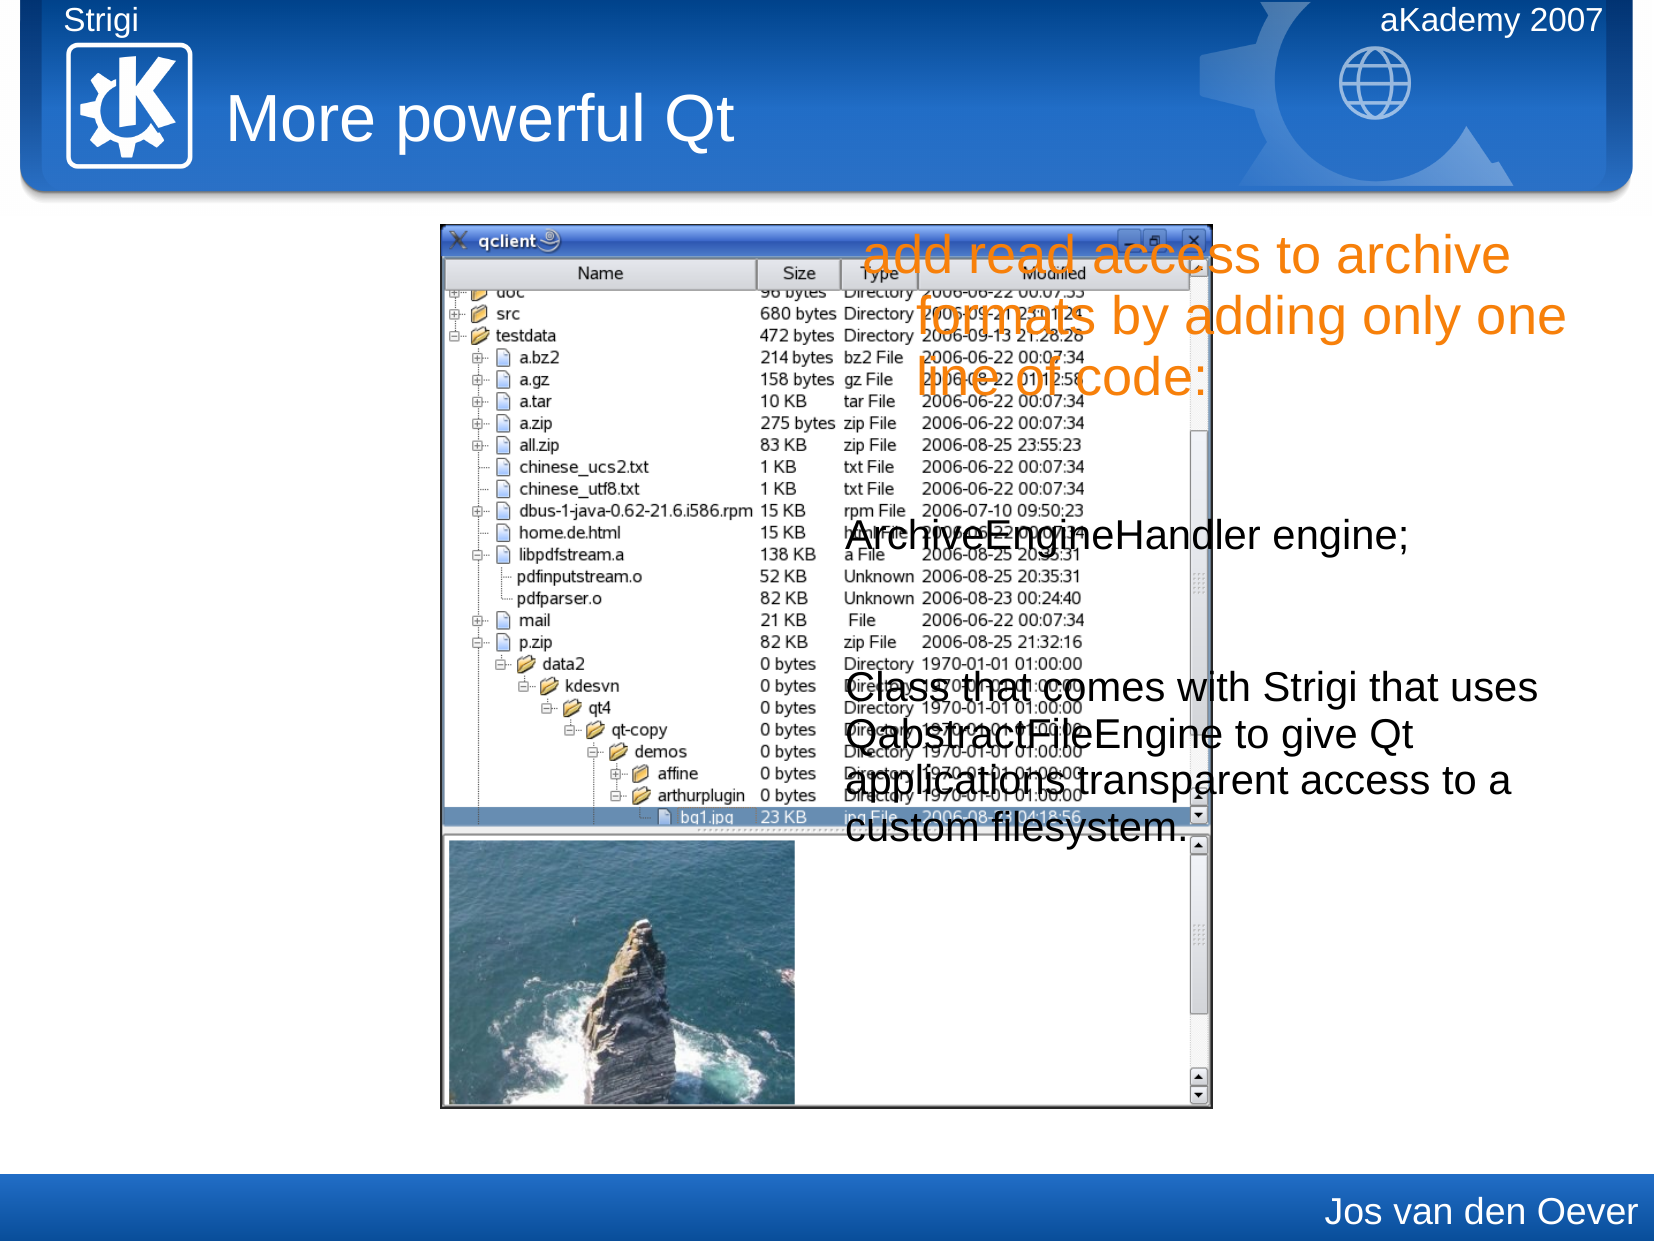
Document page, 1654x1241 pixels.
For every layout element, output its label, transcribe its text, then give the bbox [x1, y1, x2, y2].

list add read access to archive formats by adding only one line of code: ArchiveEngineHandler engine; Class that comes with Strigi that uses QabstractFileEngine to give Qt applications transparent access to a custom filesystem. [845, 225, 1572, 1129]
title More powerful Qt [225, 49, 1571, 188]
picture [82, 224, 1269, 1109]
picture [0, 0, 1652, 216]
